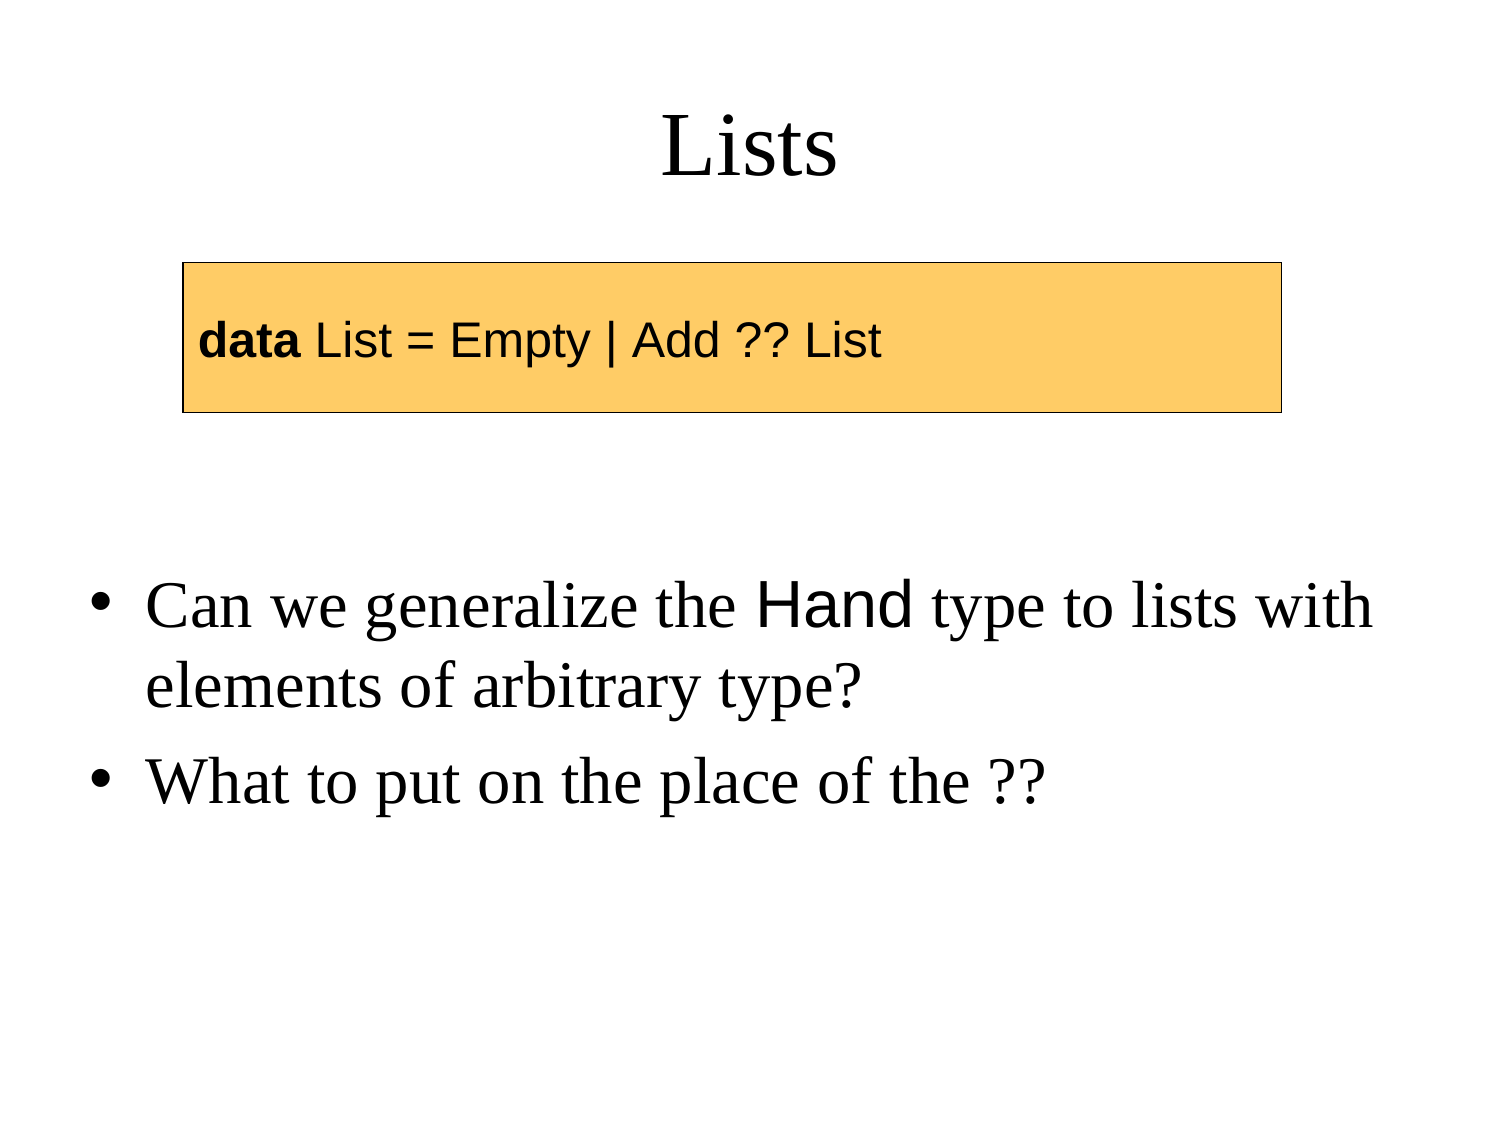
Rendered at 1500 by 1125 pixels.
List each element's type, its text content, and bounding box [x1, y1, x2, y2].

title Lists [75, 45, 1426, 233]
text_box data List = Empty | Add ?? List [183, 262, 1282, 413]
list Can we generalize the Hand type to lists with elements of arbitrary type? What to put on the place of the ?? [75, 262, 1426, 1005]
